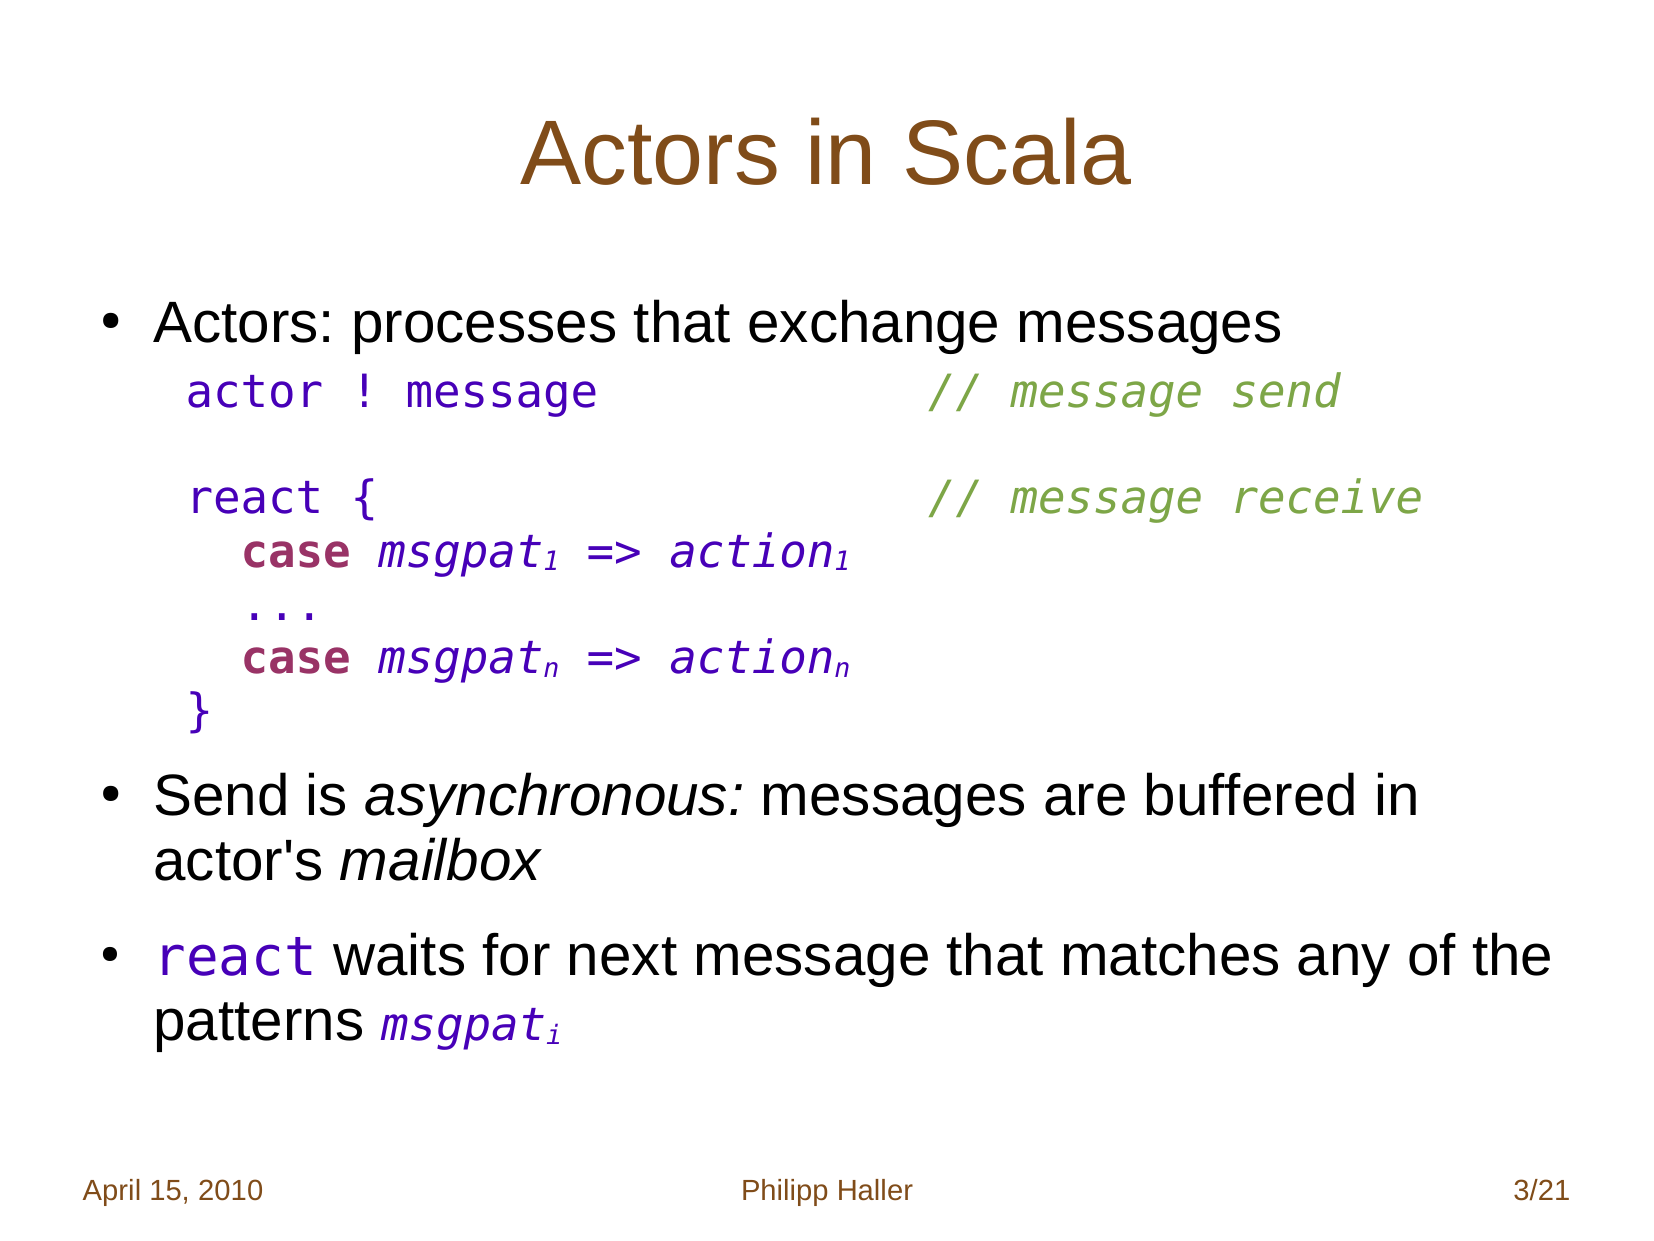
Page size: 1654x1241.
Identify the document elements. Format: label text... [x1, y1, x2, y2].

list Actors: processes that exchange messages Send is asynchronous: messages are buffered in actor's mailbox react waits for next message that matches any of the patterns msgpati [82, 290, 1571, 1095]
text_box actor ! message // message send react { // message receive case msgpat1 => action1 ... case msgpatn => actionn } [170, 357, 1482, 767]
title Actors in Scala [82, 49, 1571, 257]
